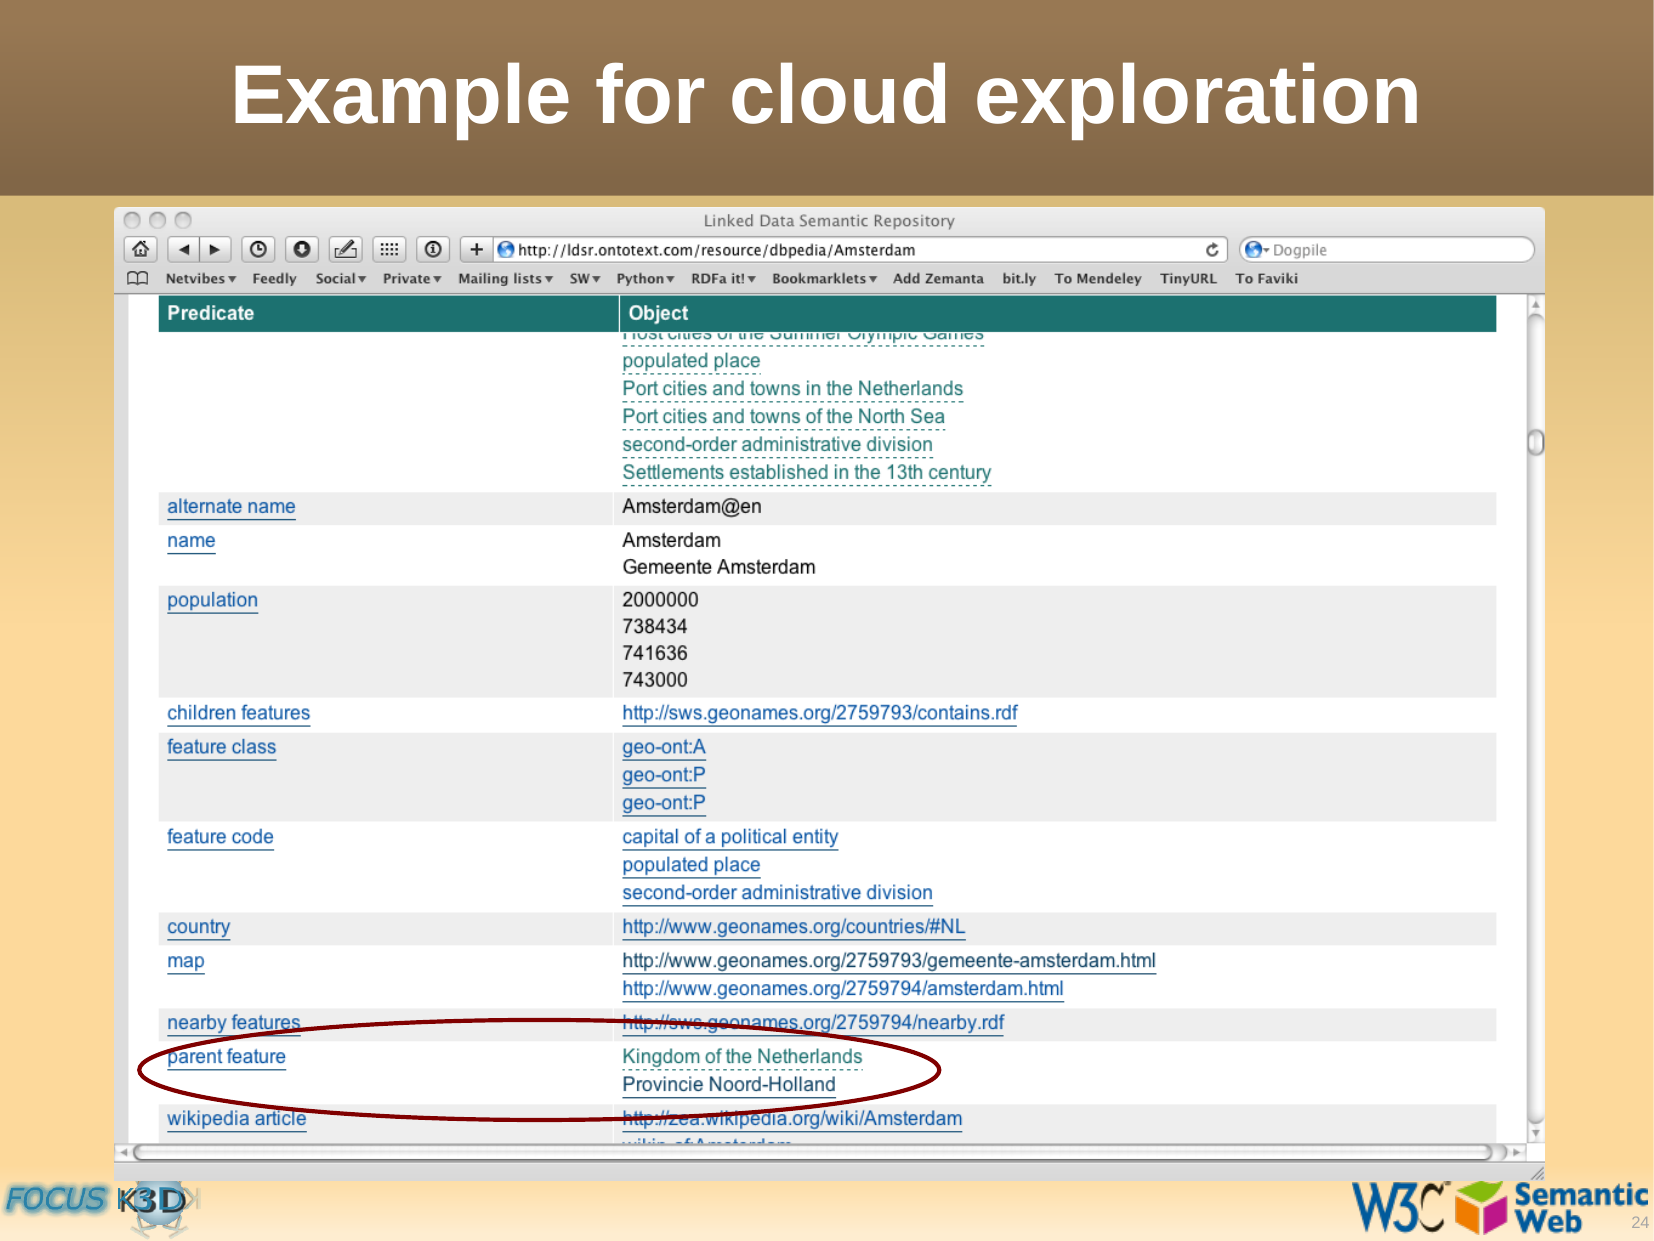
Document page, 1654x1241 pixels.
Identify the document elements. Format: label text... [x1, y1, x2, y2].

picture [0, 196, 1654, 1241]
title Example for cloud exploration [0, 0, 1654, 196]
